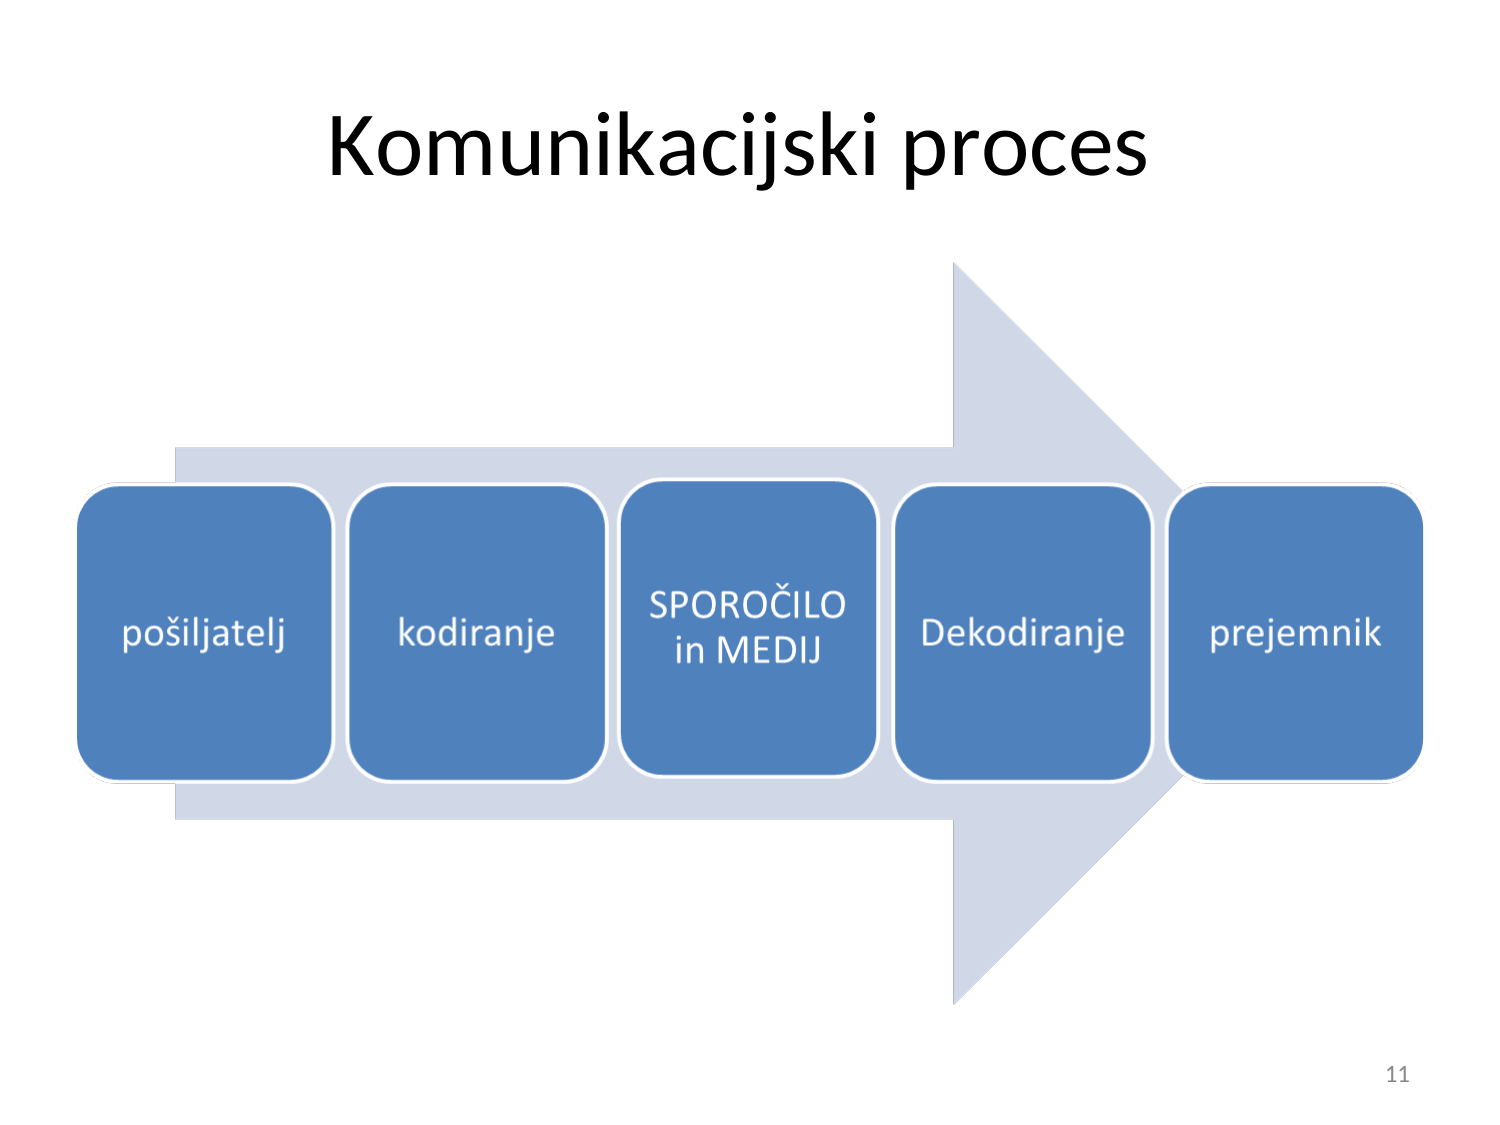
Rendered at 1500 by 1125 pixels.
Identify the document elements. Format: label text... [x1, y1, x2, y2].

text_box <number> [1074, 1042, 1426, 1103]
title Komunikacijski proces [75, 45, 1426, 233]
text_box [73, 263, 1427, 1006]
